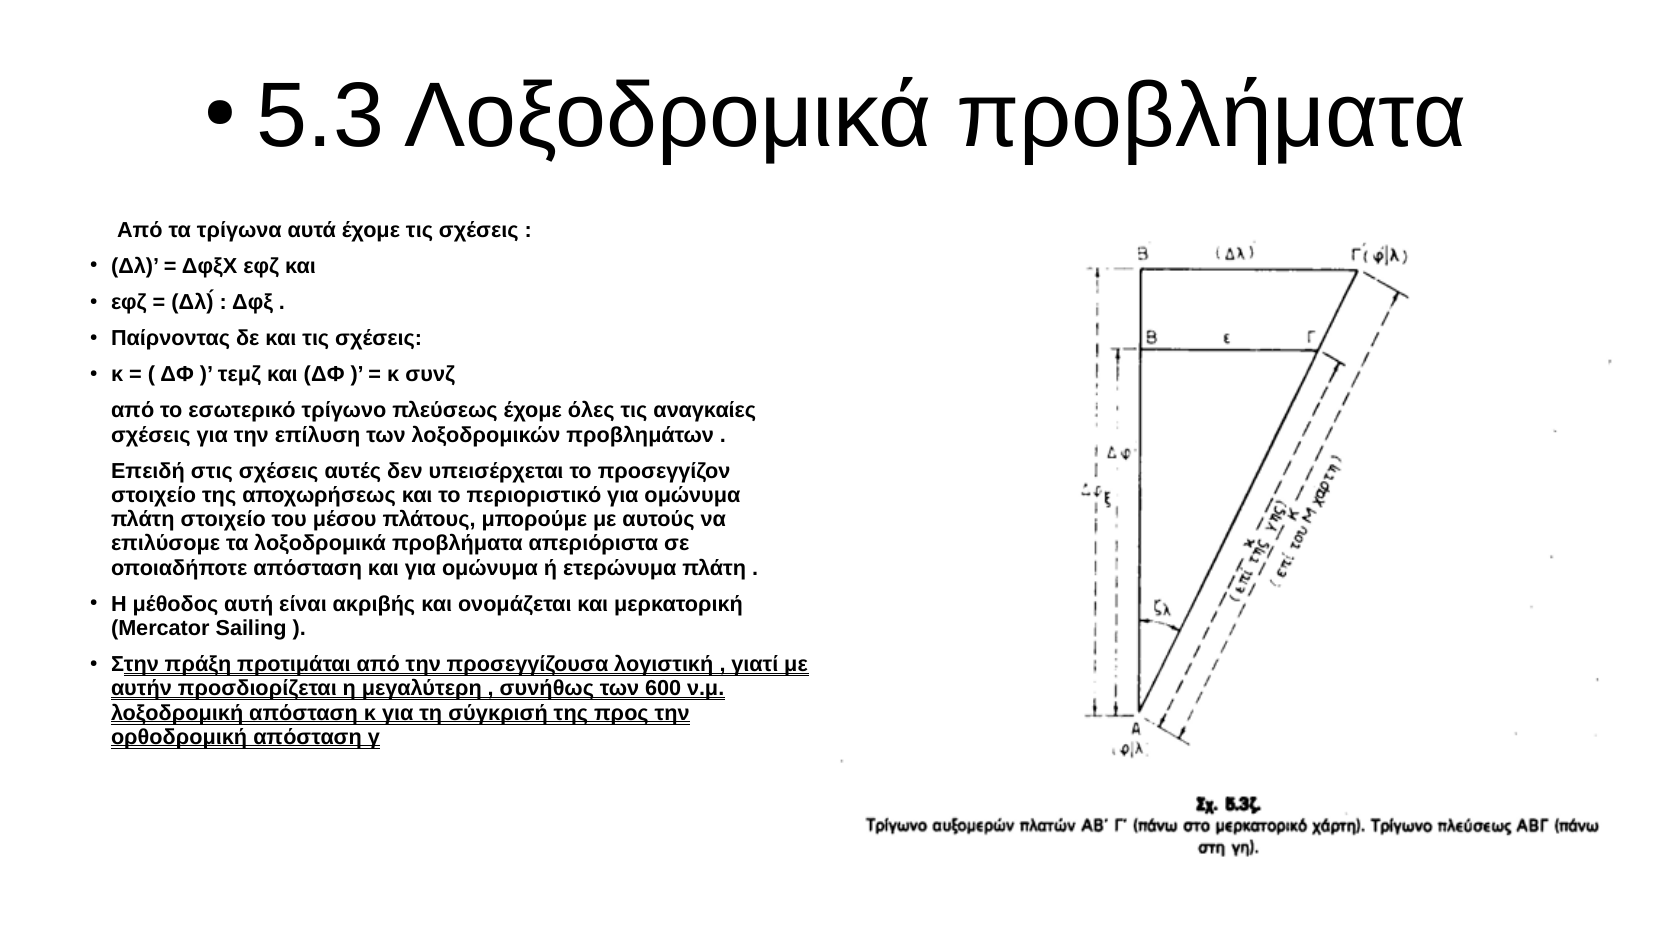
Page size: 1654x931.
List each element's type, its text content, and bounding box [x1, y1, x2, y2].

title 5.3 Λοξοδρομικά προβλήματα [82, 37, 1571, 193]
picture [825, 217, 1613, 863]
list Από τα τρίγωνα αυτά έχομε τις σχέσεις : (Δλ)’ = ΔφξΧ εφζ και εφζ = (Δλ)́ : Δφξ . Παίρνοντας δε και τις σχέσεις: κ = ( ΔΦ )’ τεμζ και (ΔΦ )’ = κ συνζ από το εσωτερικό τρίγωνο πλεύσεως έχομε όλες τις αναγκαίες σχέσεις για την επίλυση των λοξοδρομικών προβλημάτων . Επειδή στις σχέσεις αυτές δεν υπεισέρχεται το προσεγγίζον στοιχείο της αποχωρήσεως και το περιοριστικό για ομώνυμα πλάτη στοιχείο του μέσου πλάτους, μπορούμε με αυτούς να επιλύσομε τα λοξοδρομικά προβλήματα απεριόριστα σε οποιαδήποτε απόσταση και για ομώνυμα ή ετερώνυμα πλάτη . Η μέθοδος αυτή είναι ακριβής και ονομάζεται και μερκατορική (Mercator Sailing ). Στην πράξη προτιμάται από την προσεγγίζουσα λογιστική , γιατί με αυτήν προσδιορίζεται η μεγαλύτερη , συνήθως των 600 ν.μ. λοξοδρομική απόσταση κ για τη σύγκρισή της προς την ορθοδρομική απόσταση γ [82, 217, 809, 758]
